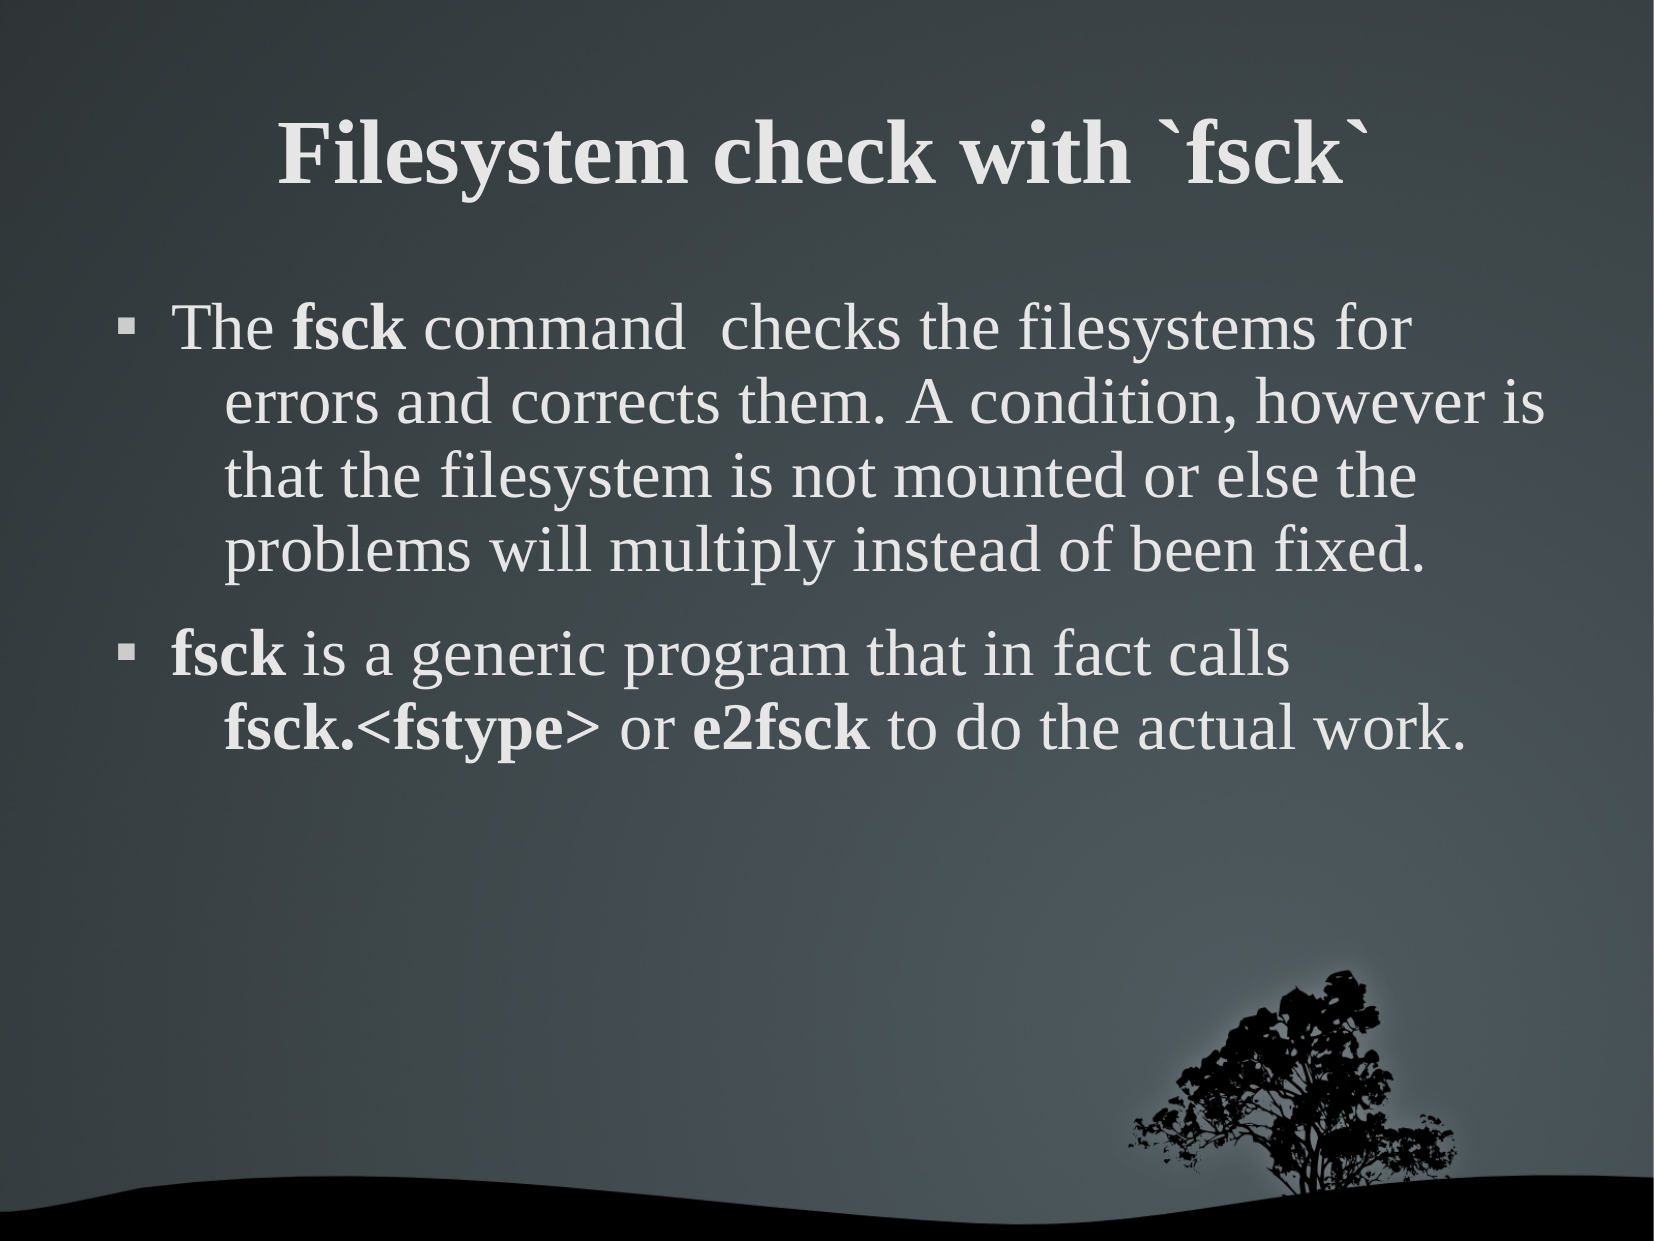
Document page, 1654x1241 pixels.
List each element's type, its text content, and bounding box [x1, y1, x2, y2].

picture [0, 0, 1654, 1241]
title Filesystem check with `fsck` [82, 49, 1571, 257]
list The fsck command checks the filesystems for errors and corrects them. A condition, however is that the filesystem is not mounted or else the problems will multiply instead of been fixed. fsck is a generic program that in fact calls fsck.<fstype> or e2fsck to do the actual work. [82, 290, 1571, 1109]
